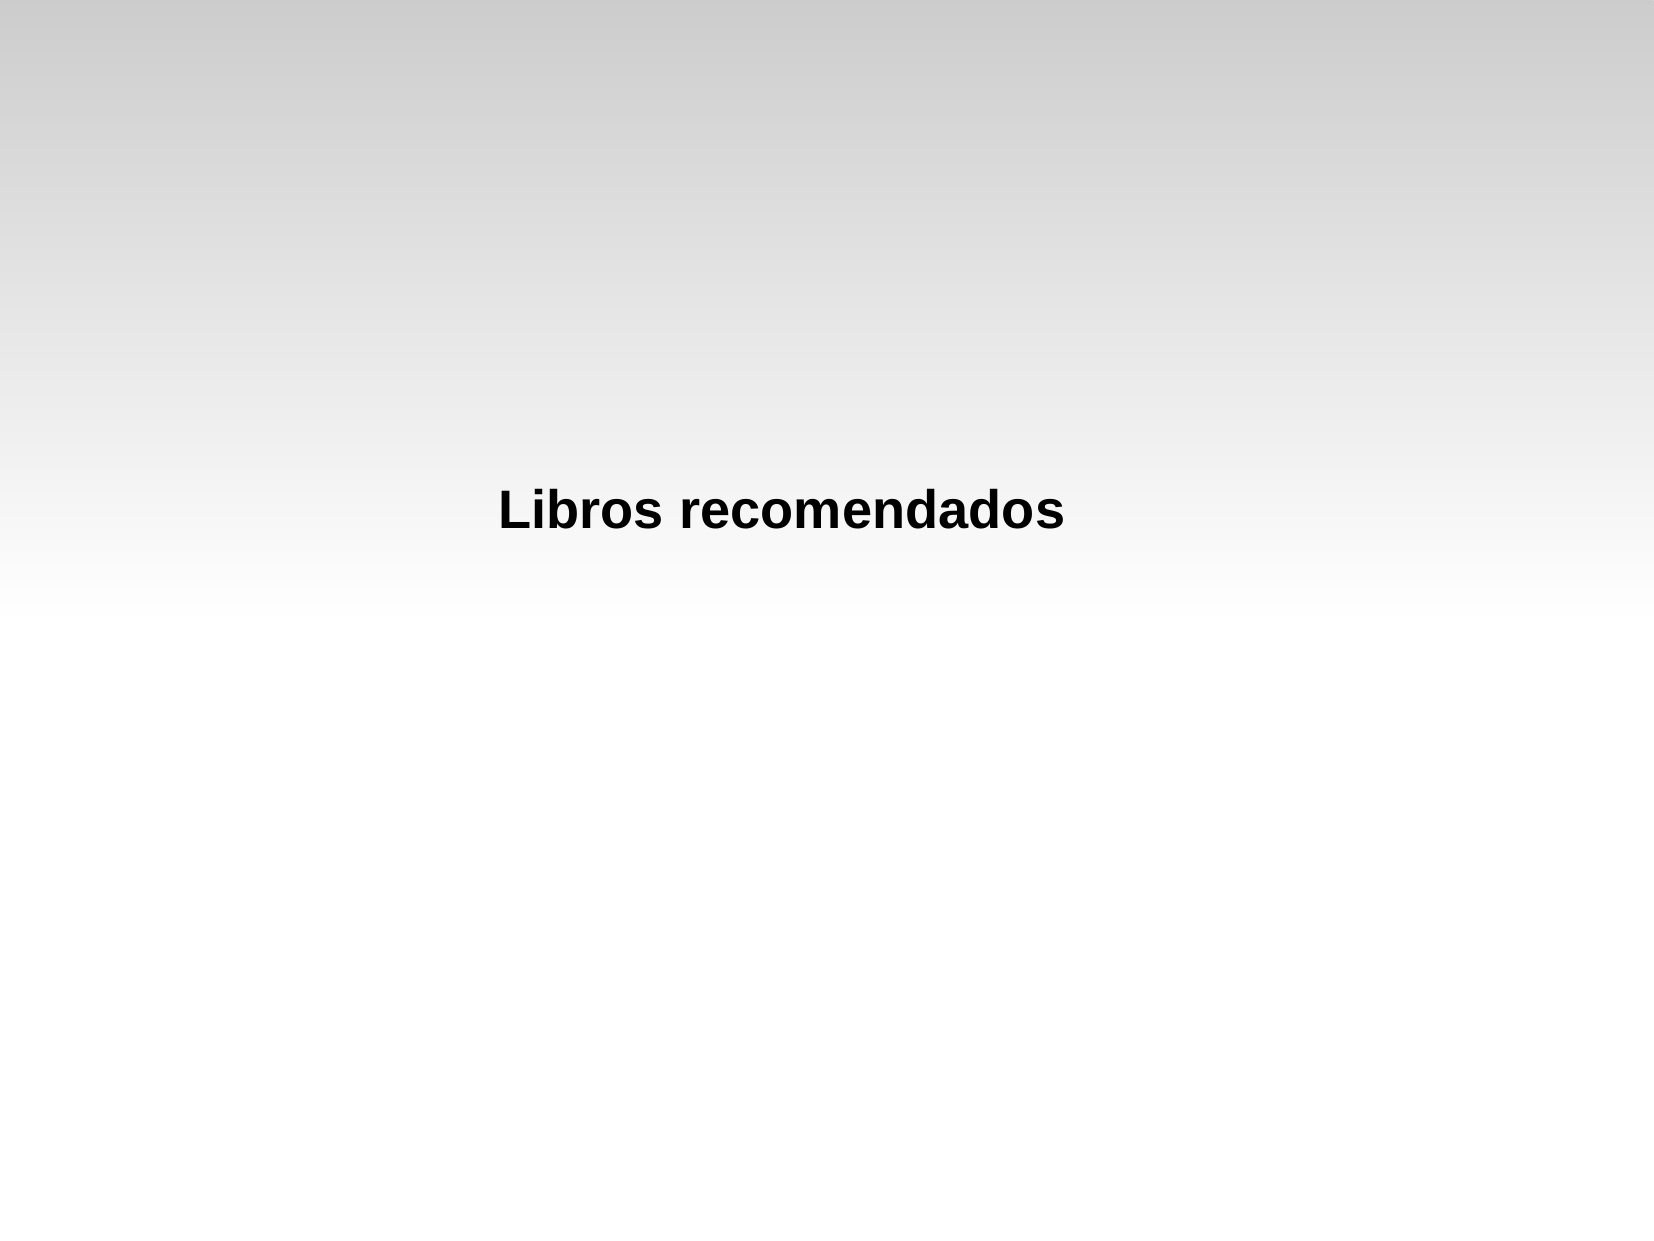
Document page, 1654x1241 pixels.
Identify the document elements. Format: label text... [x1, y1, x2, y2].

text_box Libros recomendados [236, 472, 1329, 621]
